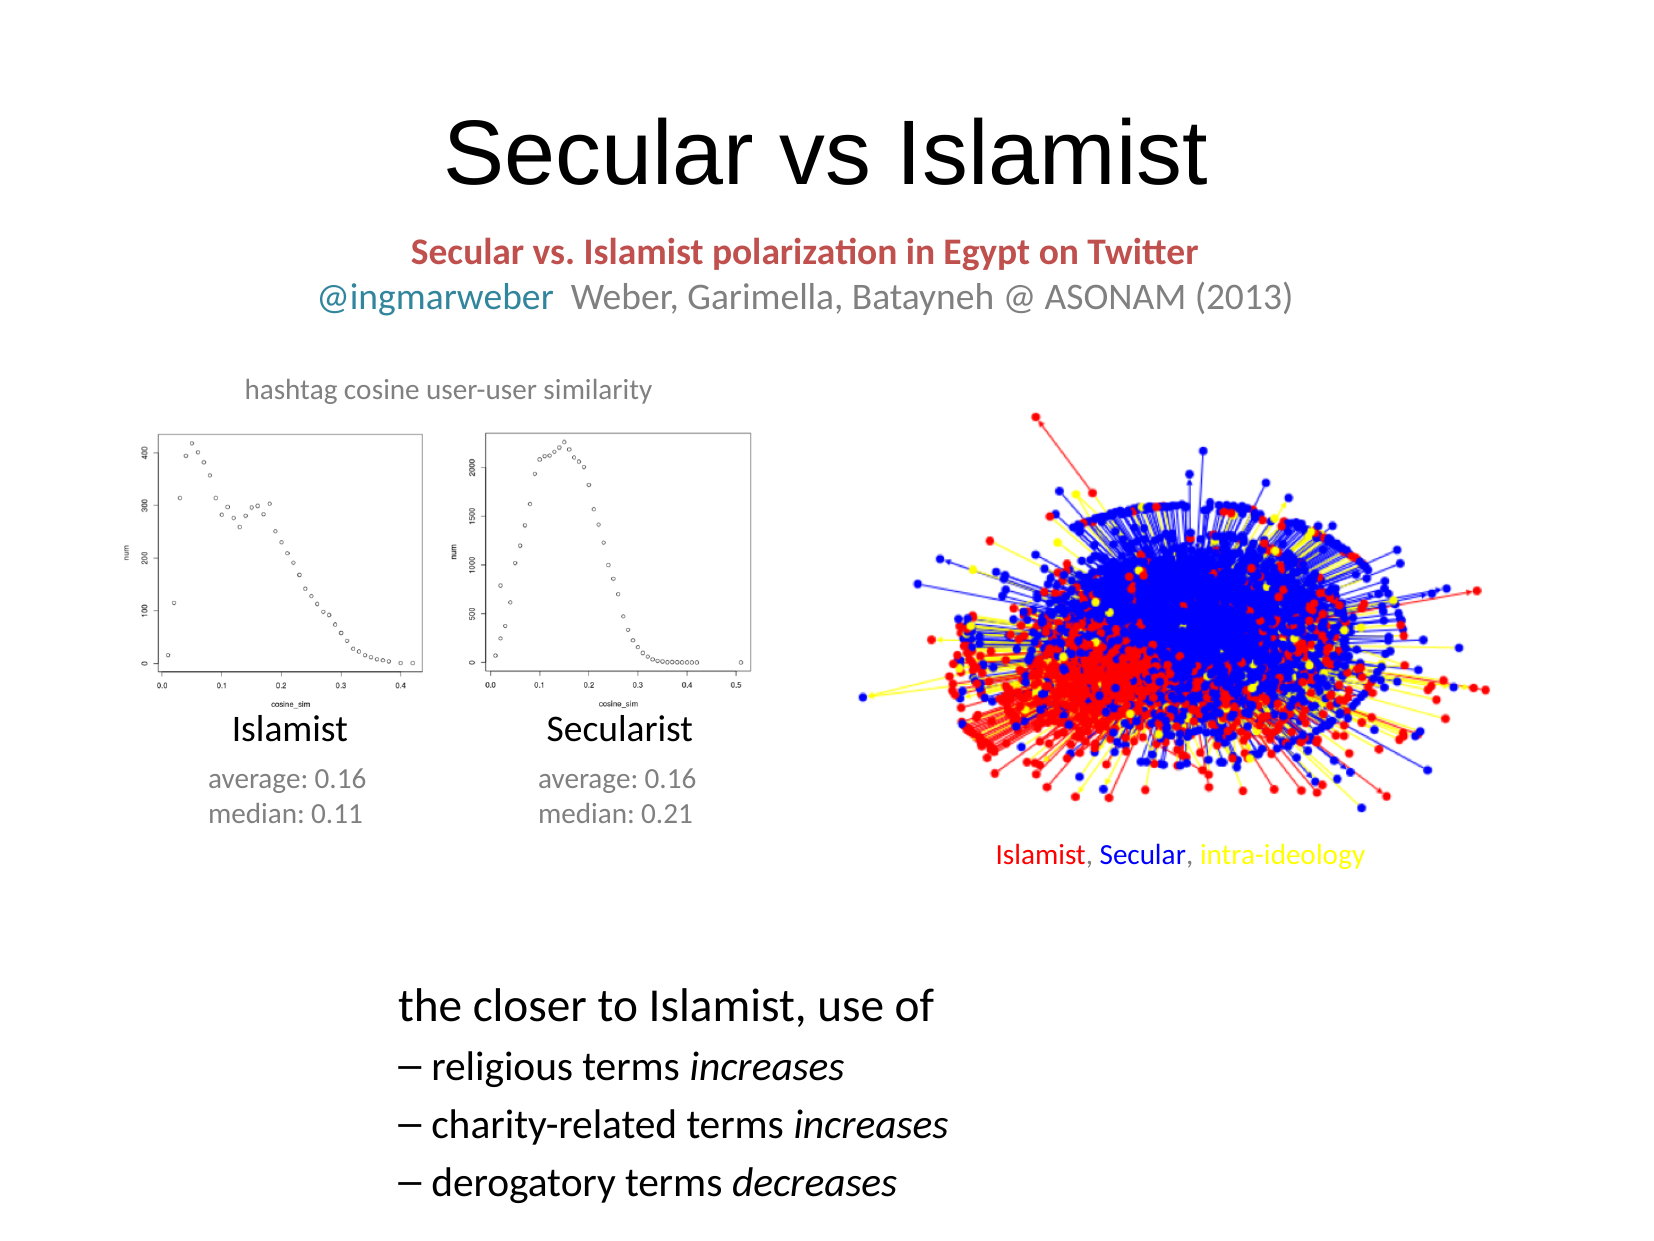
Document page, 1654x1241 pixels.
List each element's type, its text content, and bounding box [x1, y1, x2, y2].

text_box Islamist [217, 697, 363, 751]
text_box average: 0.16 median: 0.11 [193, 751, 393, 837]
picture [850, 405, 1499, 819]
text_box average: 0.16 median: 0.21 [523, 751, 723, 837]
text_box hashtag cosine user-user similarity [158, 362, 740, 413]
picture [122, 430, 757, 711]
text_box Secular vs. Islamist polarization in Egypt on Twitter @ingmarweber Weber, Garimella, Batayneh @ ASONAM (2013) [125, 219, 1486, 325]
title Secular vs Islamist [82, 49, 1571, 257]
list the closer to Islamist, use of religious terms increases charity-related terms increases derogatory terms decreases [330, 966, 1521, 1213]
text_box Islamist, Secular, intra-ideology [943, 827, 1418, 878]
text_box Secularist [531, 697, 708, 751]
